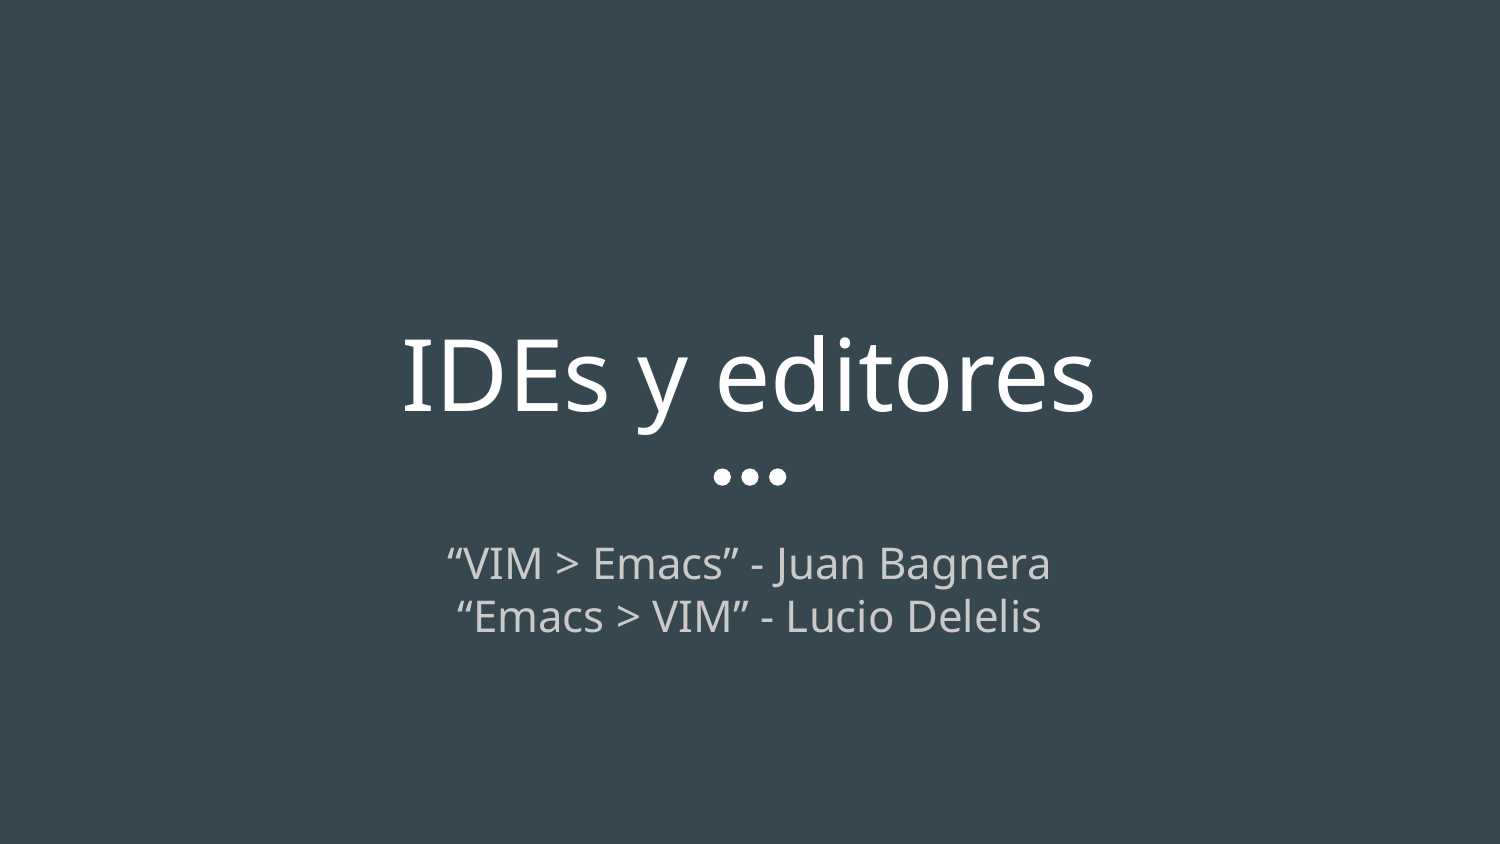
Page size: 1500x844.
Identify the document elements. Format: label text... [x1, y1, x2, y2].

title IDEs y editores [110, 162, 1390, 447]
subtitle “VIM > Emacs” - Juan Bagnera “Emacs > VIM” - Lucio Delelis [110, 520, 1390, 651]
